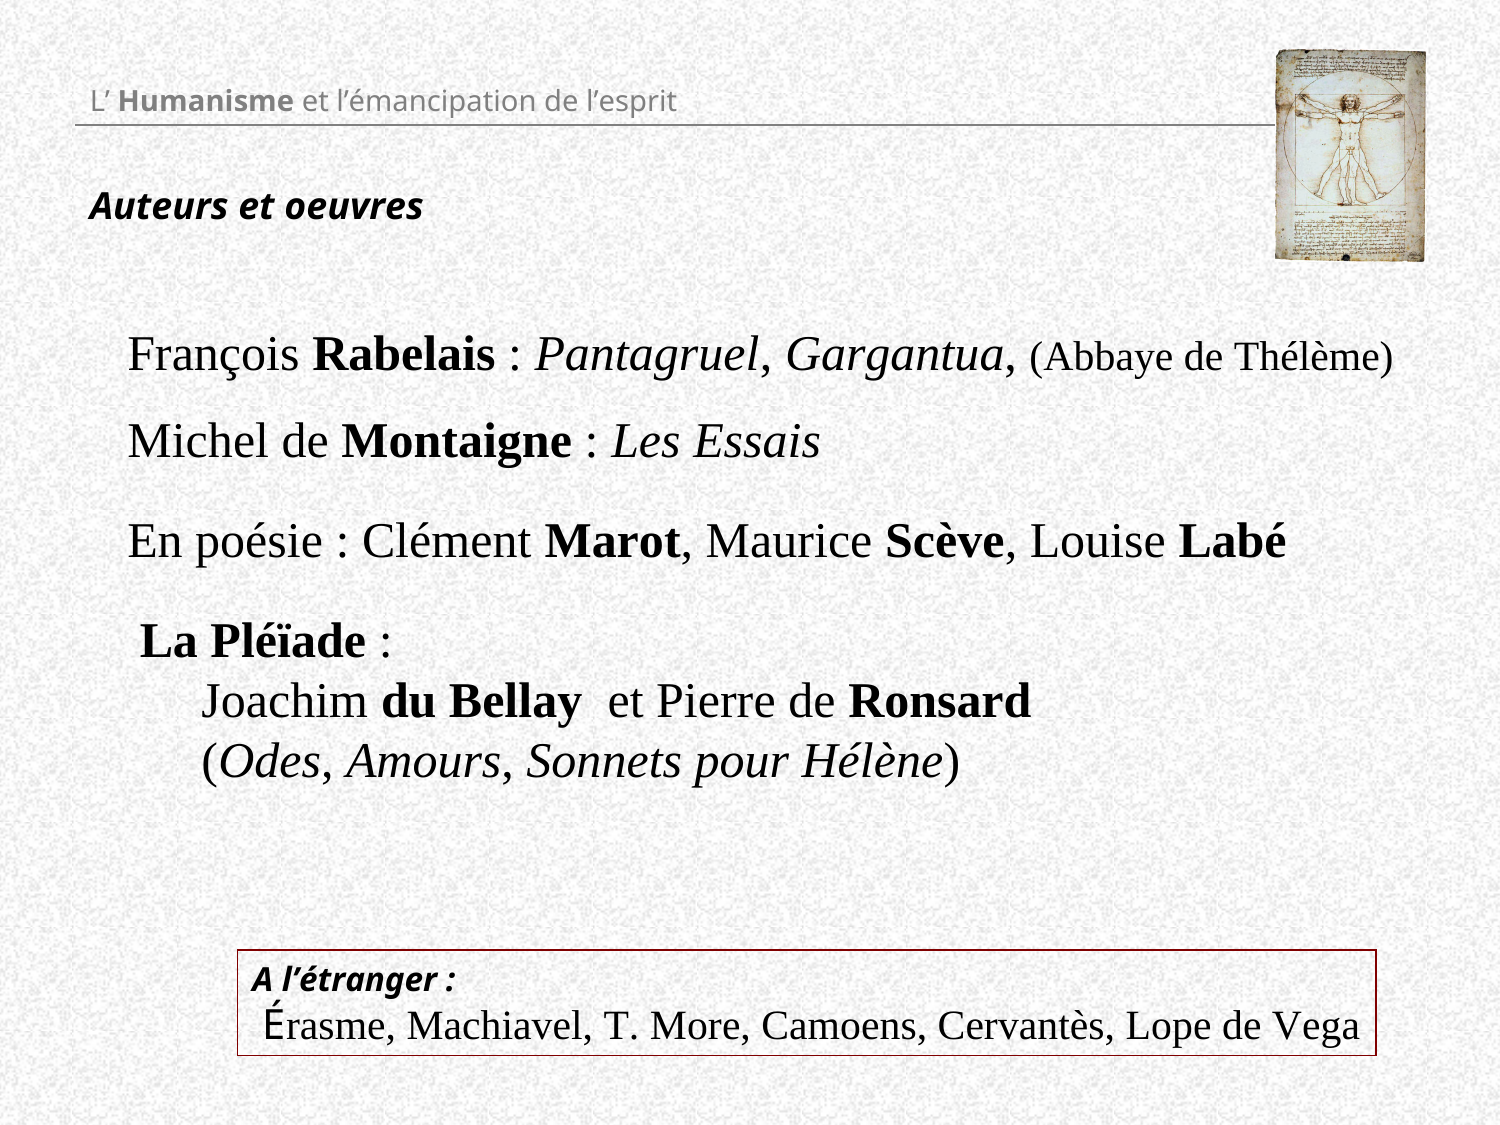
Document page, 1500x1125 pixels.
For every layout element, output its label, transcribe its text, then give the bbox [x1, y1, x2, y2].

text_box François Rabelais : Pantagruel, Gargantua, (Abbaye de Thélème) [112, 312, 1426, 388]
text_box Michel de Montaigne : Les Essais [112, 399, 1138, 476]
text_box La Pléïade : Joachim du Bellay et Pierre de Ronsard (Odes, Amours, Sonnets pour Hélène) [125, 599, 1151, 796]
picture [0, 0, 1500, 1125]
text_box A l’étranger : Érasme, Machiavel, T. More, Camoens, Cervantès, Lope de Vega [237, 950, 1376, 1056]
text_box En poésie : Clément Marot, Maurice Scève, Louise Labé [112, 499, 1401, 576]
text_box Auteurs et oeuvres [75, 174, 513, 236]
text_box L’ Humanisme et l’émancipation de l’esprit [74, 74, 1275, 126]
